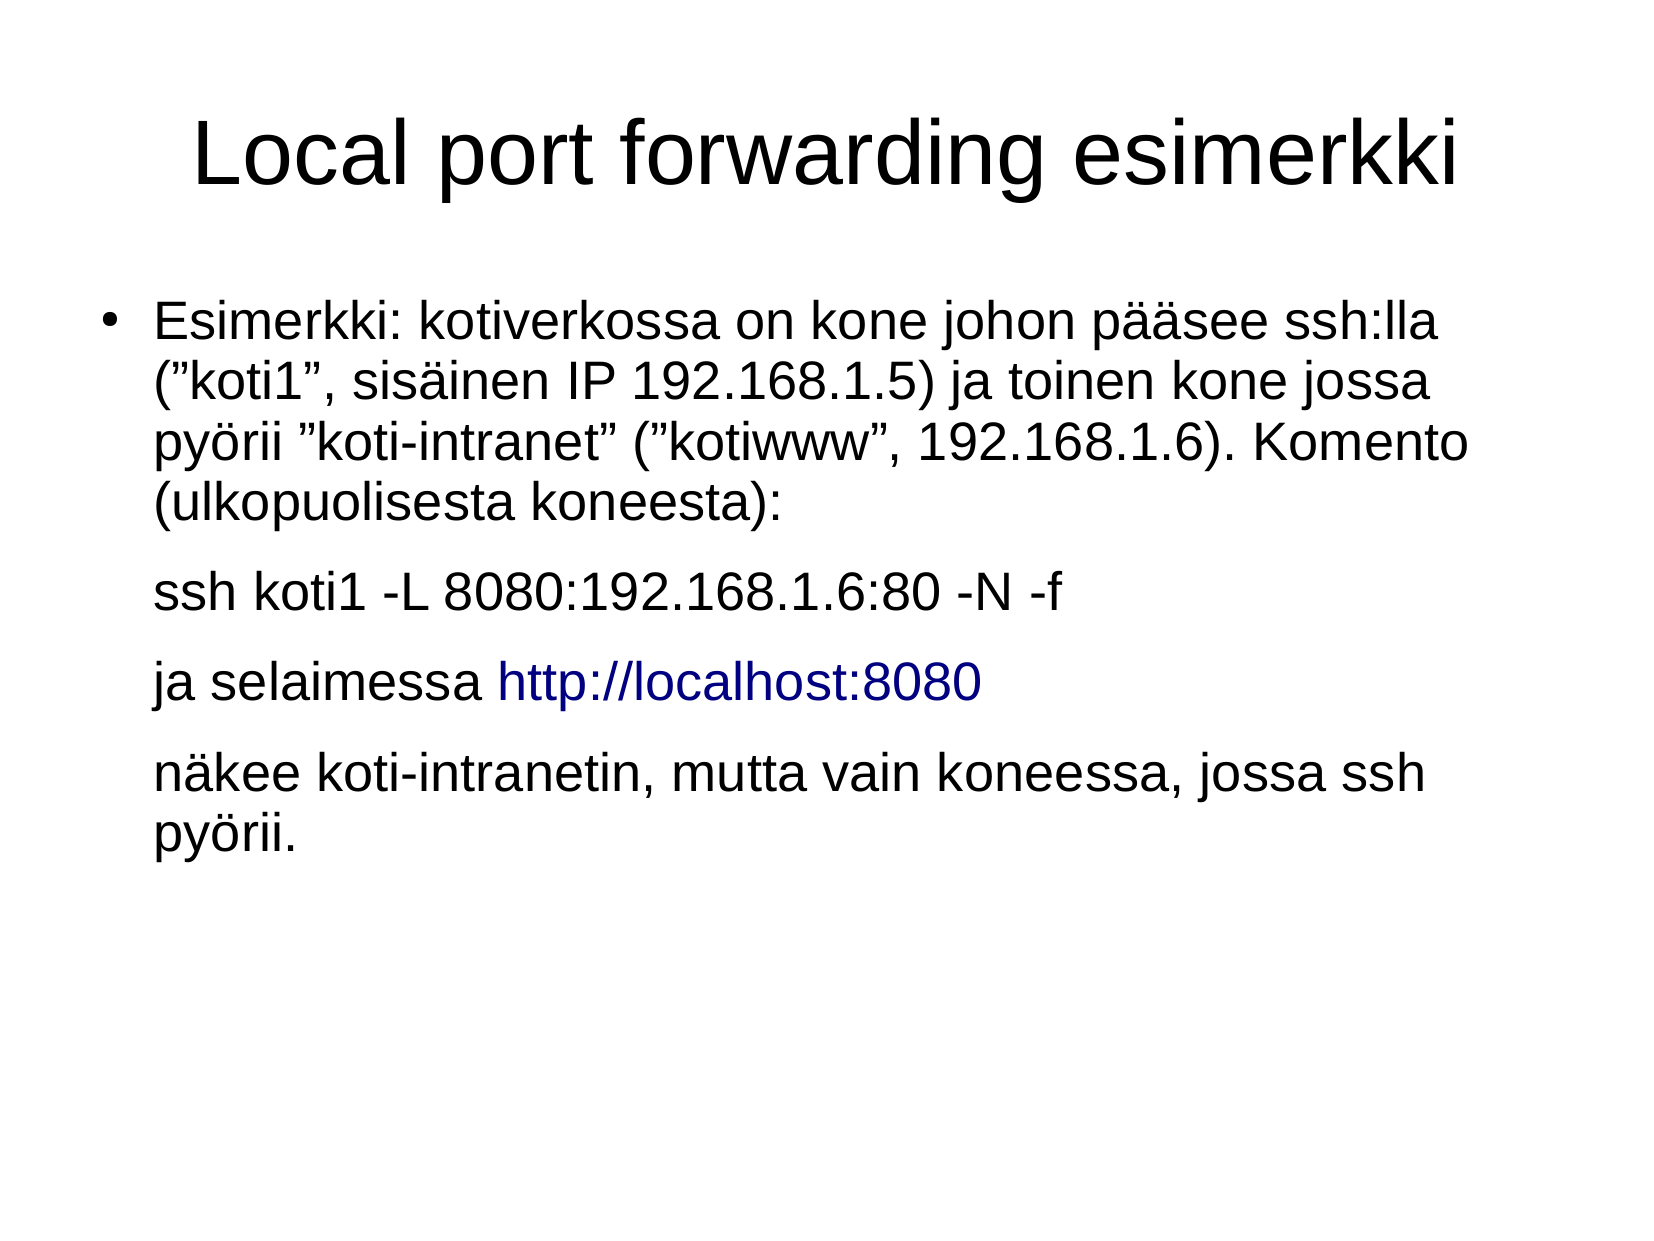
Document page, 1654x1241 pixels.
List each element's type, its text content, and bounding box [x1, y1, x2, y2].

list Esimerkki: kotiverkossa on kone johon pääsee ssh:lla (”koti1”, sisäinen IP 192.168.1.5) ja toinen kone jossa pyörii ”koti-intranet” (”kotiwww”, 192.168.1.6). Komento (ulkopuolisesta koneesta): ssh koti1 -L 8080:192.168.1.6:80 -N -f ja selaimessa http://localhost:8080 näkee koti-intranetin, mutta vain koneessa, jossa ssh pyörii. [82, 290, 1571, 1010]
title Local port forwarding esimerkki [82, 49, 1571, 257]
